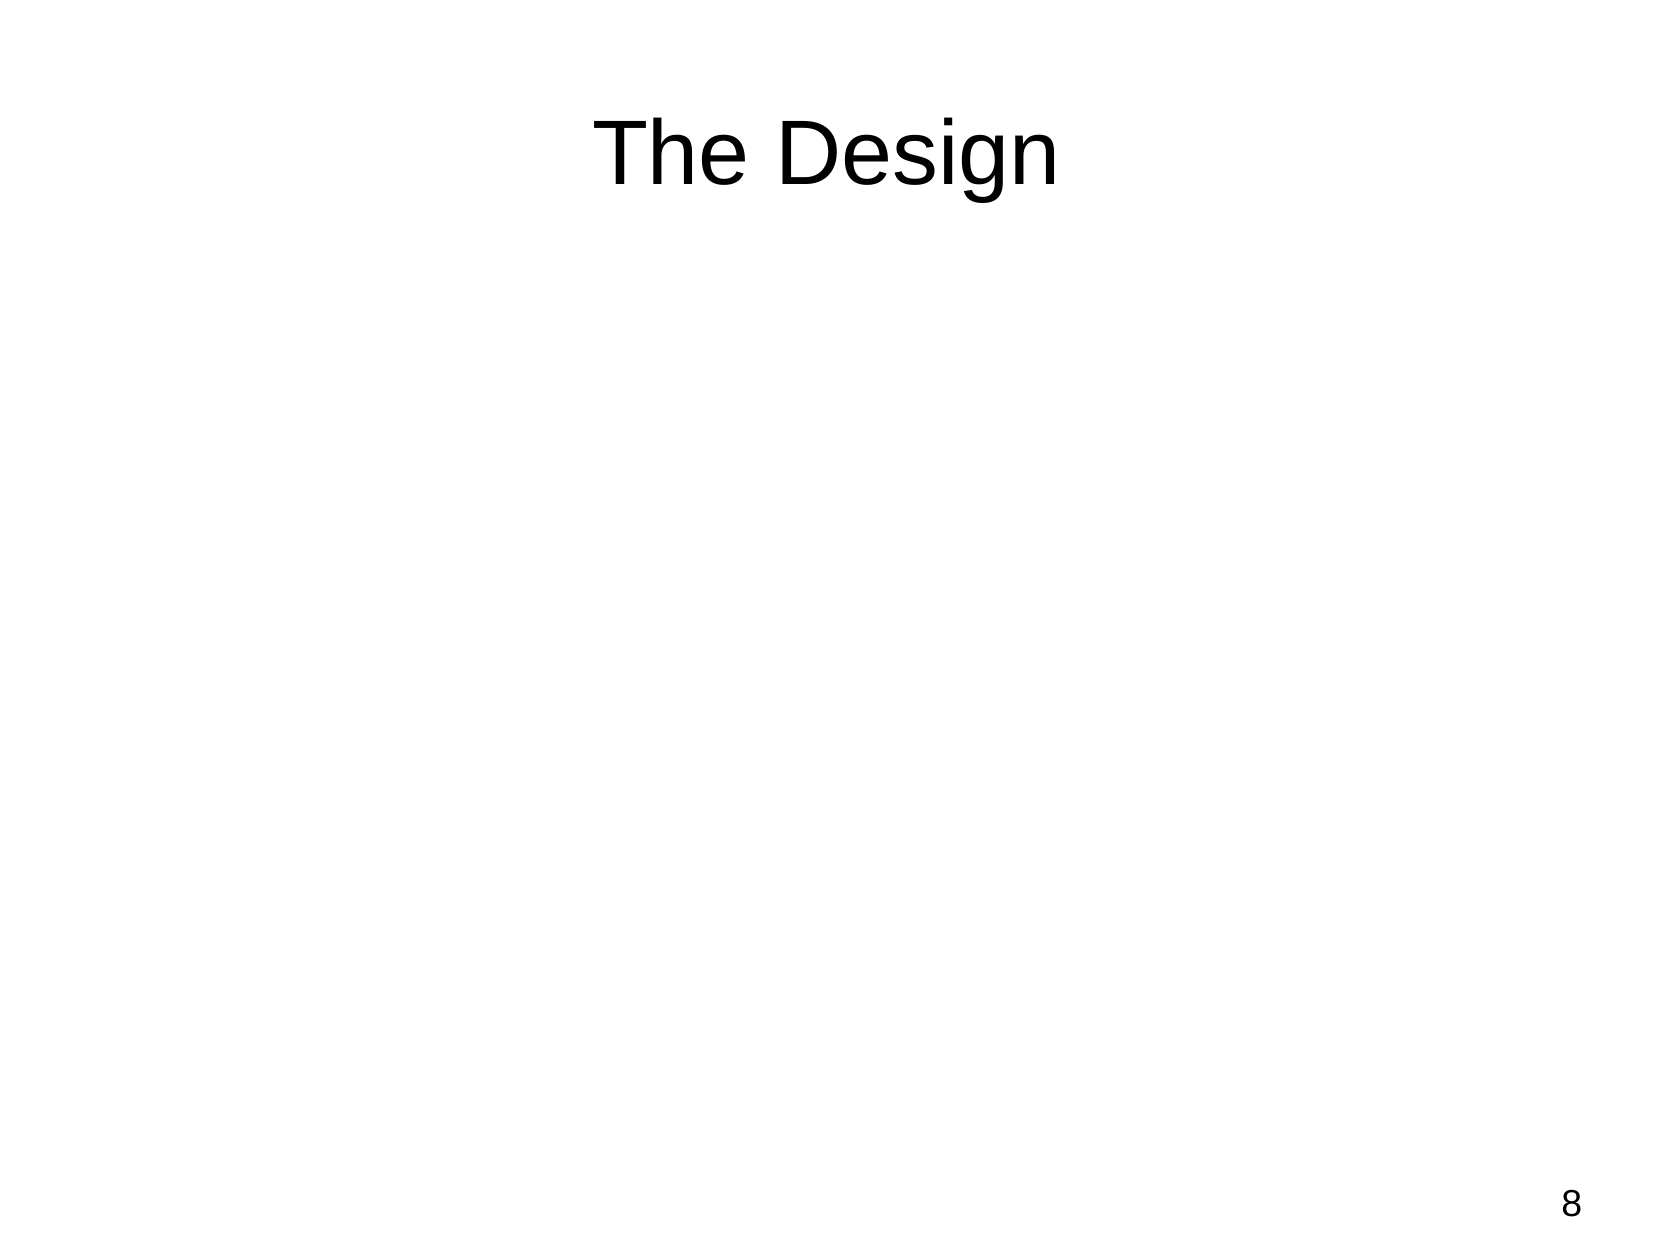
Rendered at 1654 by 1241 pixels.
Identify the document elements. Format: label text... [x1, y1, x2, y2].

title The Design [82, 49, 1571, 257]
text_box 8 [1546, 1174, 1598, 1232]
